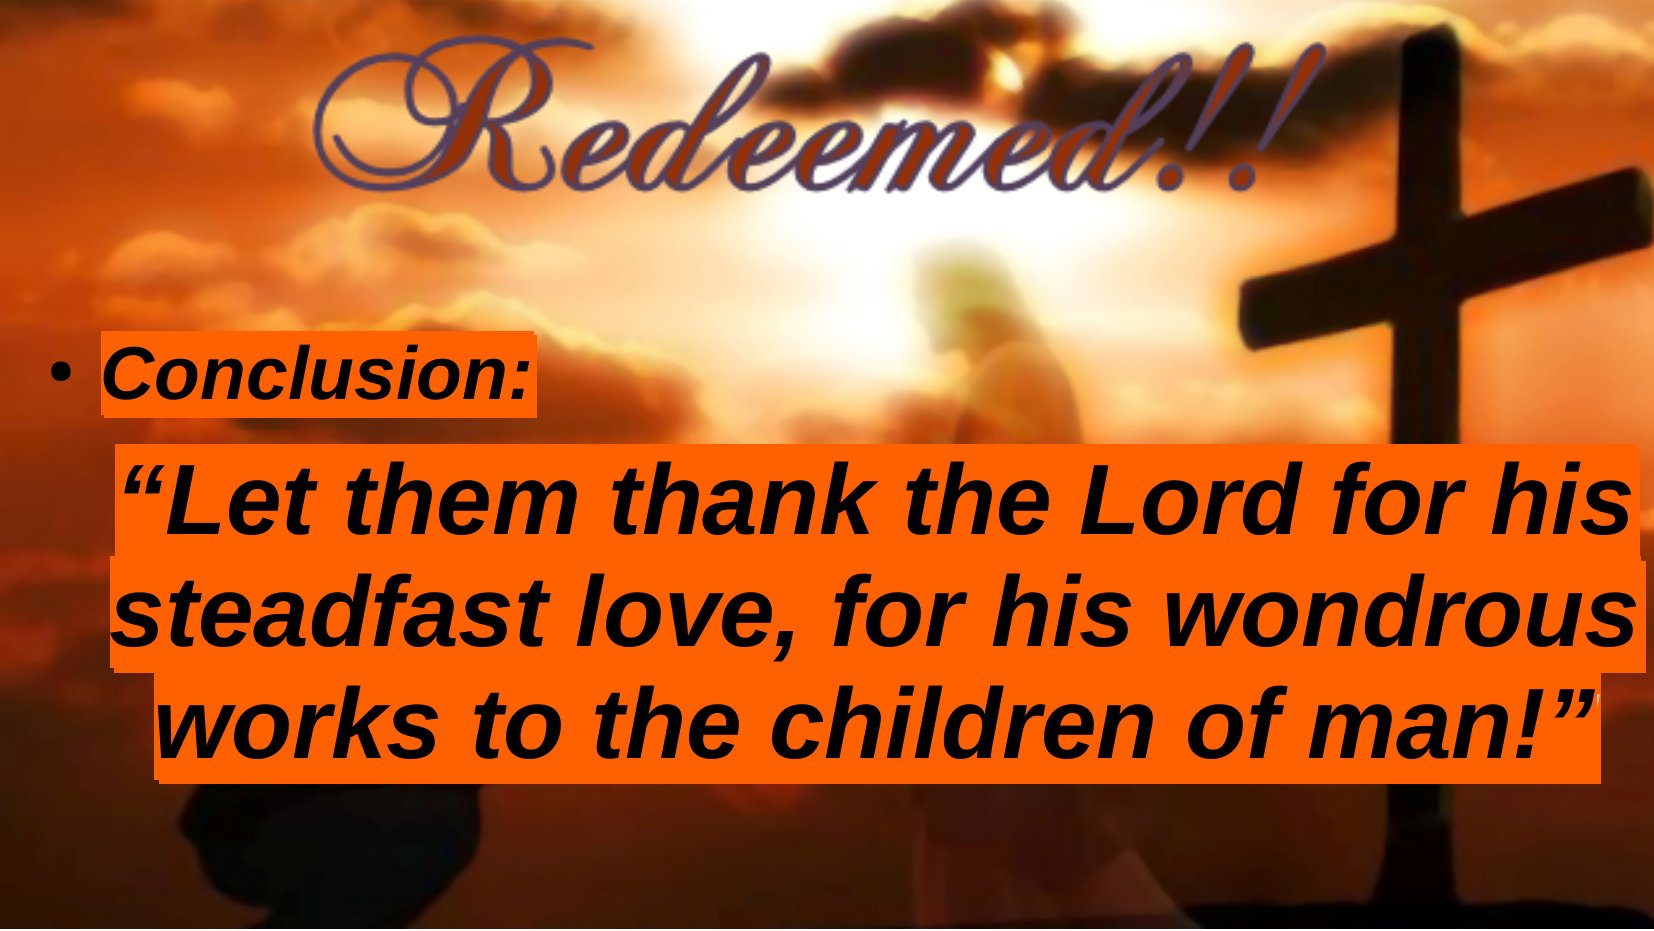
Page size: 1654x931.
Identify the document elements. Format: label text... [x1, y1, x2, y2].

list Conclusion: “Let them thank the Lord for his steadfast love, for his wondrous works to the children of man!” [30, 217, 1651, 916]
picture [0, 0, 1654, 929]
